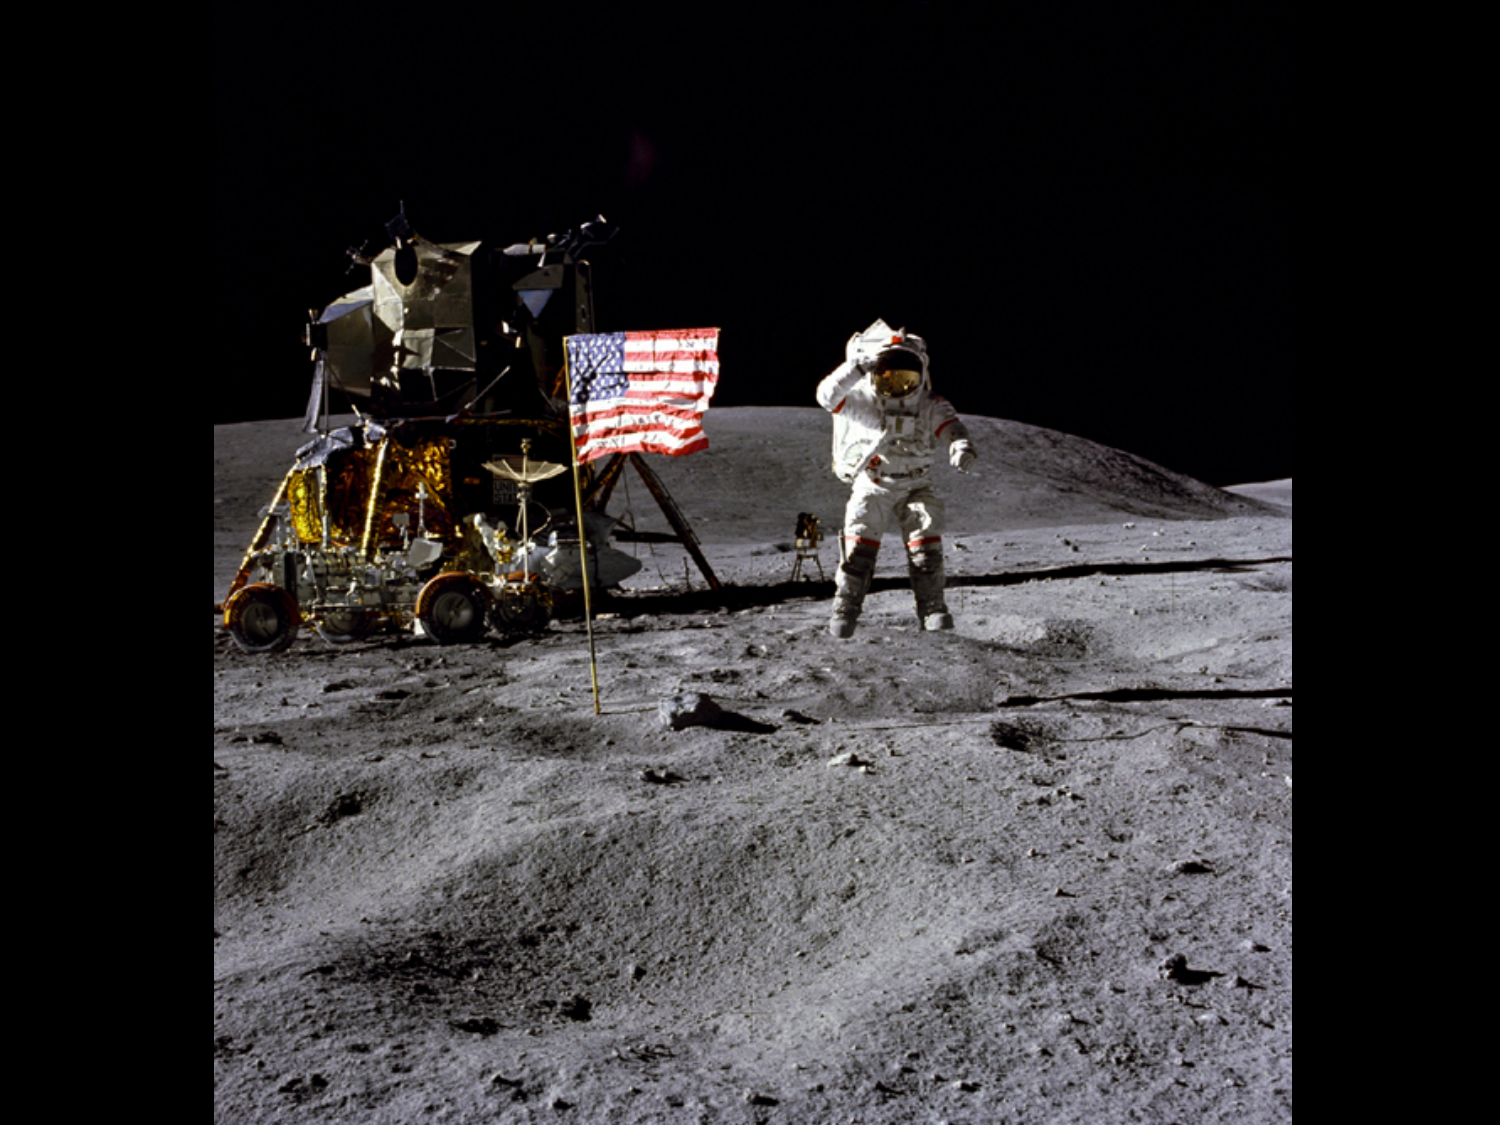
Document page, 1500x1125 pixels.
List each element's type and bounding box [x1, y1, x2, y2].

picture [214, 1, 1292, 1125]
